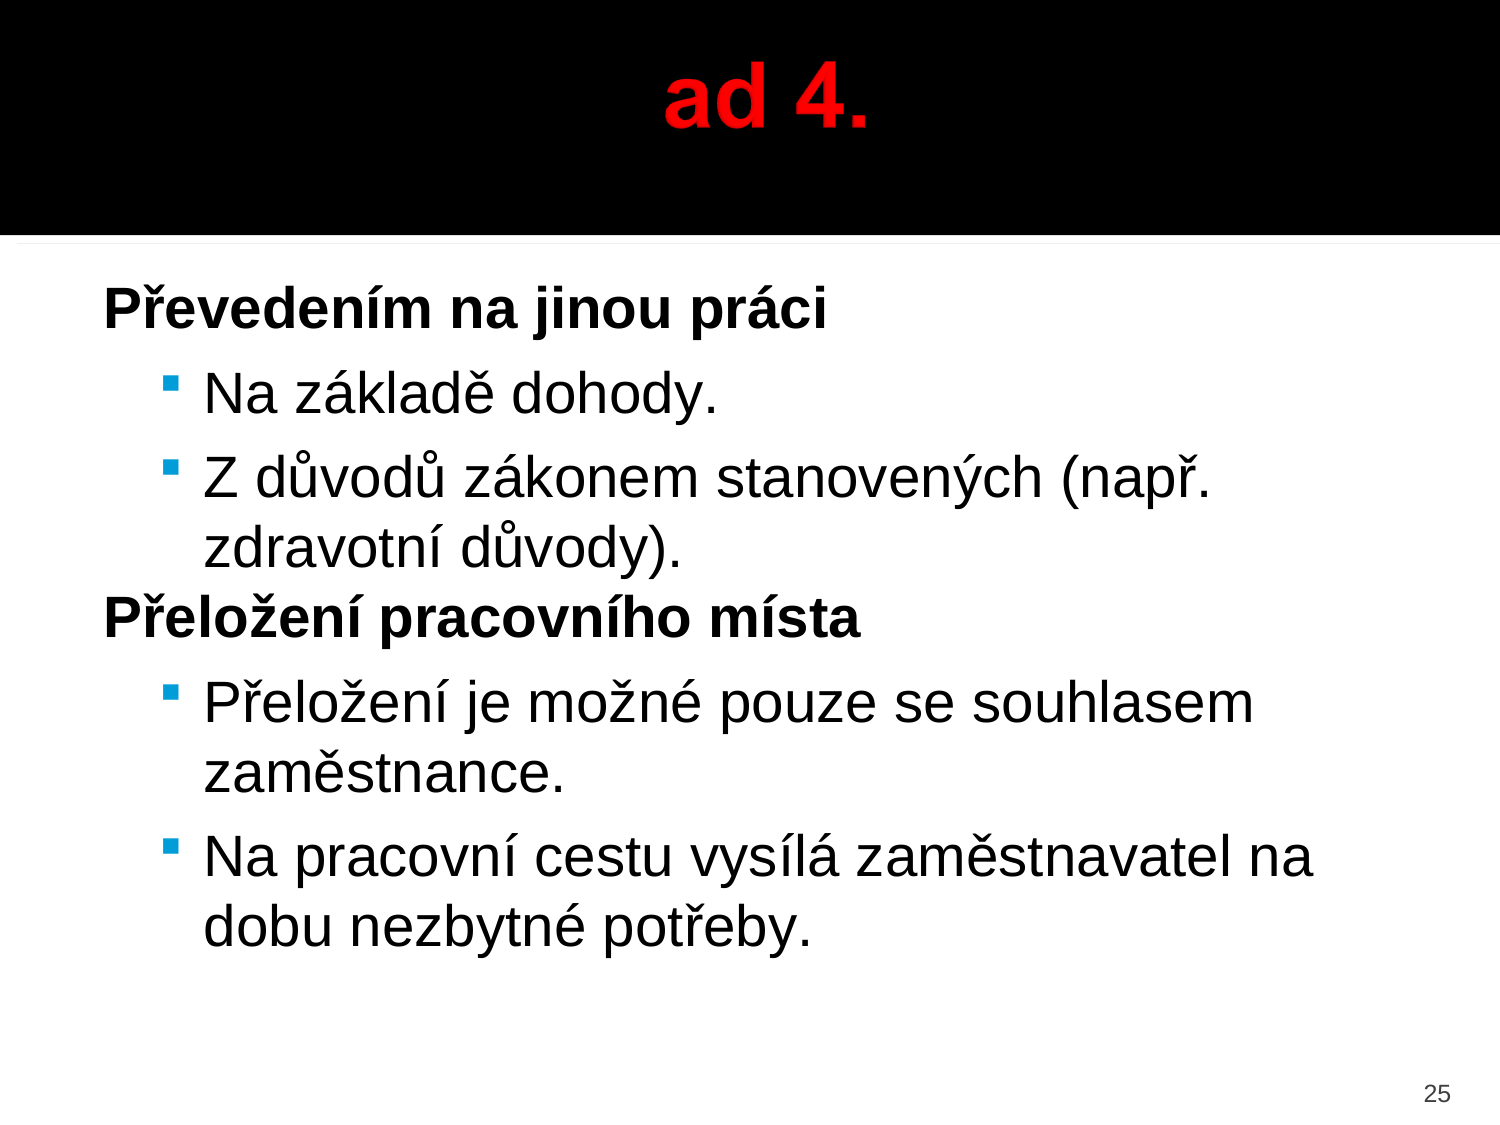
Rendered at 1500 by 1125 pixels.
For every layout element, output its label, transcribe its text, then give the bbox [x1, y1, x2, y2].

text_box [87, 8, 1441, 191]
text_box <číslo> [1345, 1062, 1467, 1108]
list Převedením na jinou práci Na základě dohody. Z důvodů zákonem stanovených (např. zdravotní důvody). Přeložení pracovního místa Přeložení je možné pouze se souhlasem zaměstnance. Na pracovní cestu vysílá zaměstnavatel na dobu nezbytné potřeby. [75, 255, 1426, 1094]
